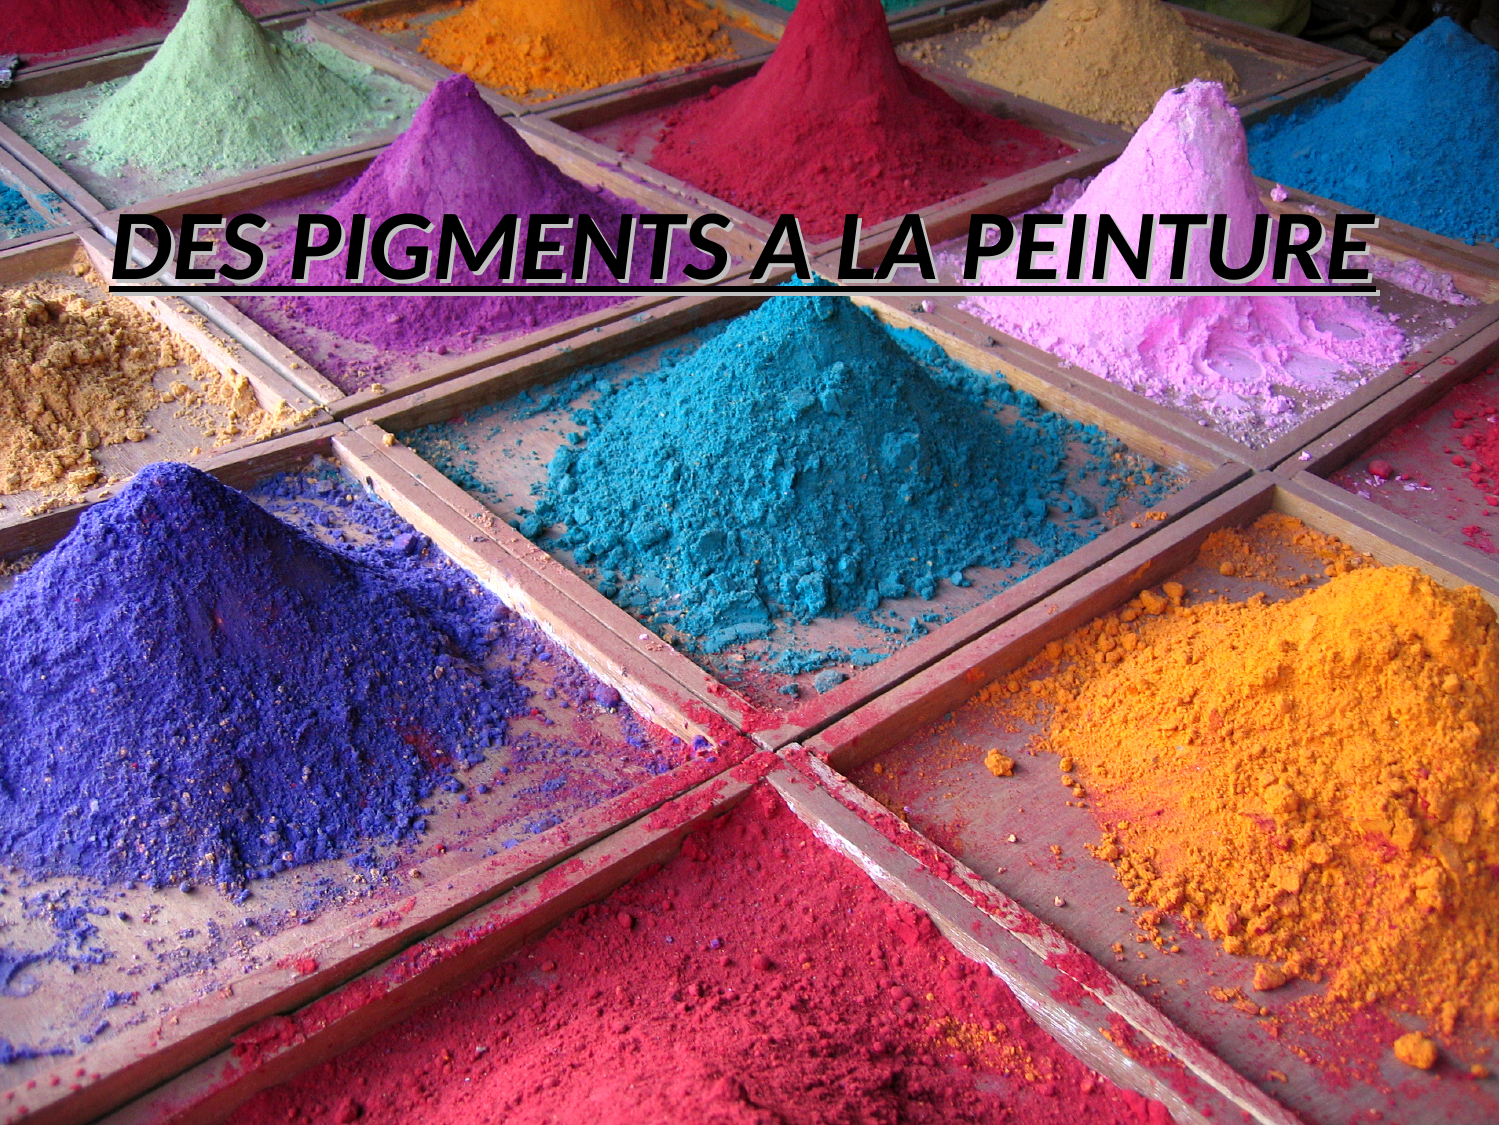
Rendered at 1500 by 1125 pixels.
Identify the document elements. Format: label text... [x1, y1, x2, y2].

picture [0, 0, 1499, 1125]
text_box DES PIGMENTS A LA PEINTURE [94, 172, 1418, 308]
